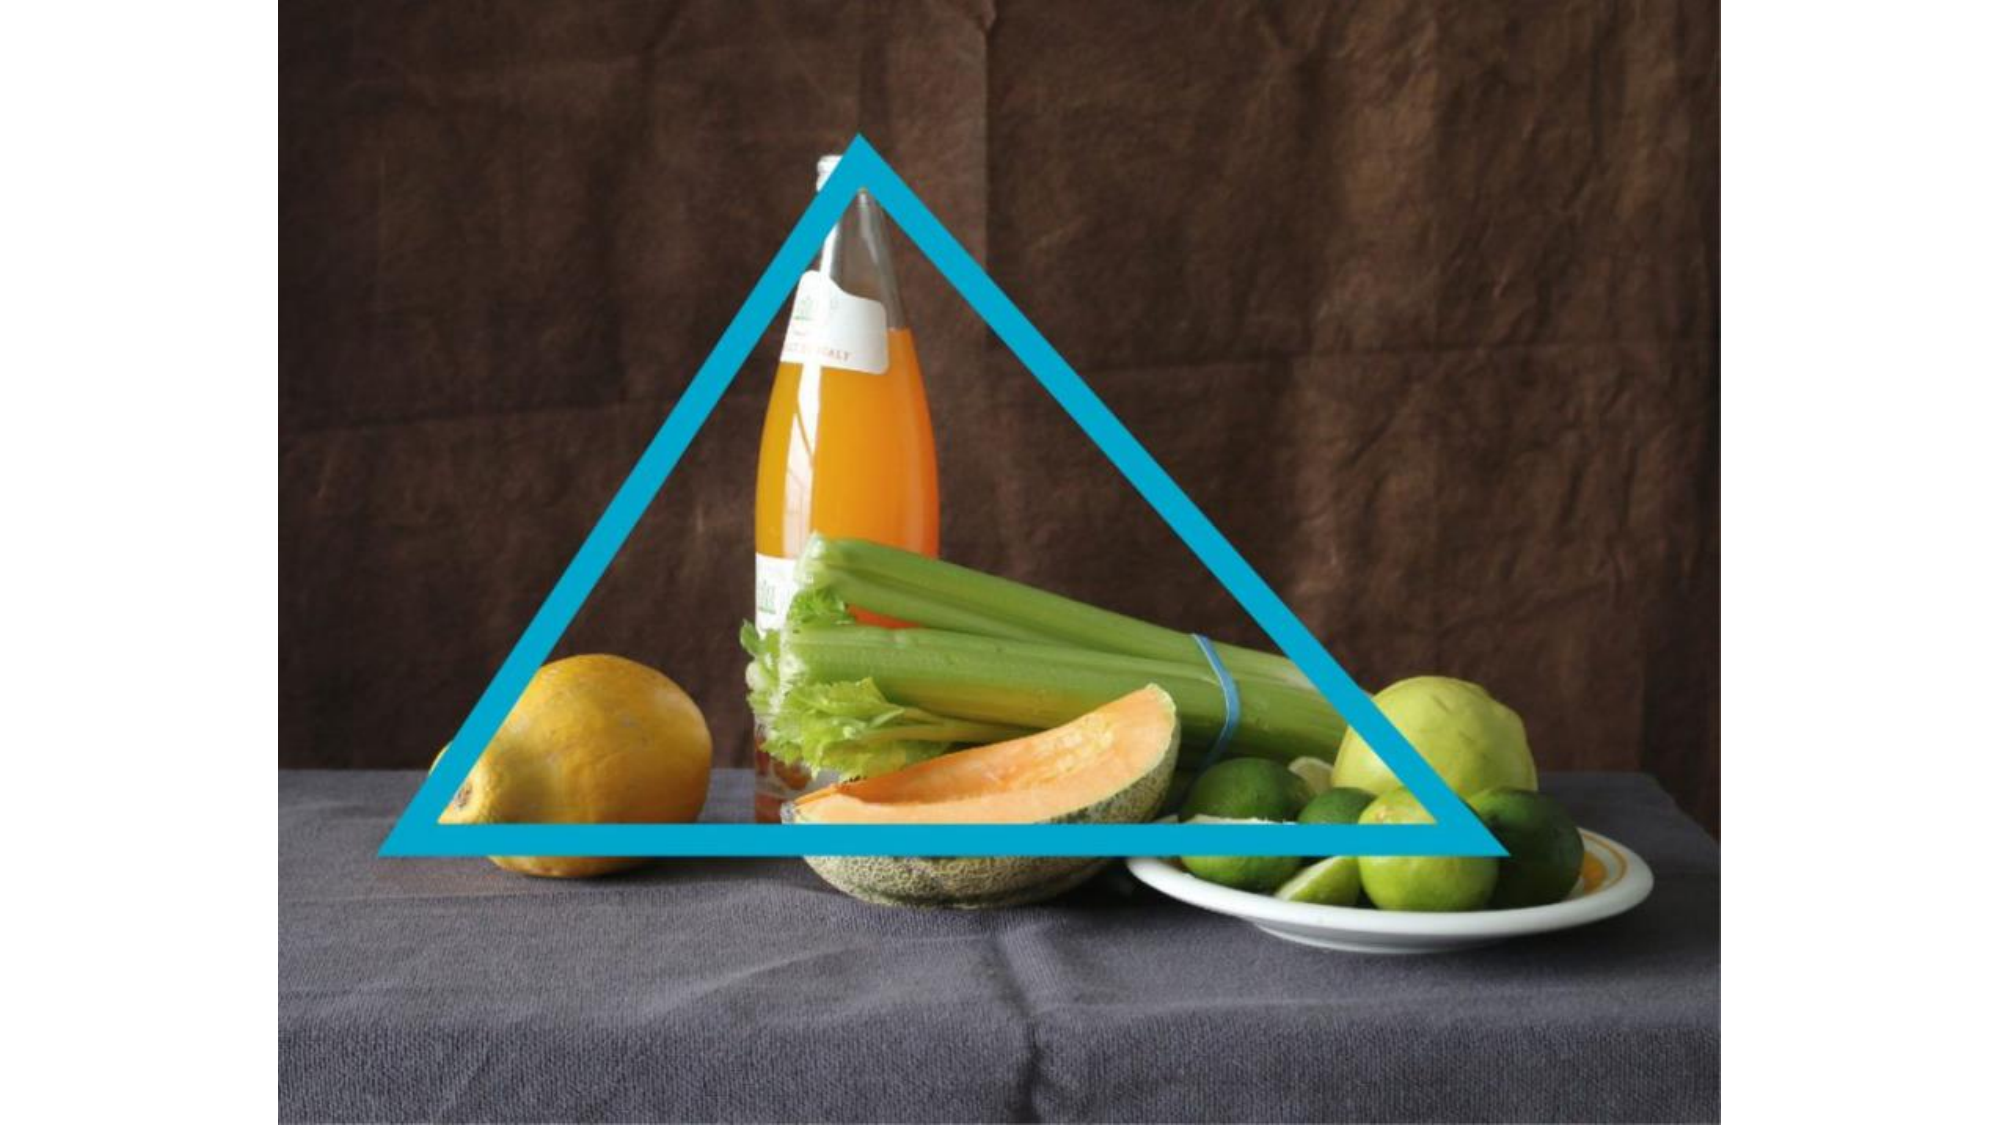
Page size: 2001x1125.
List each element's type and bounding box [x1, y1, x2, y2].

picture [278, 0, 1721, 1125]
